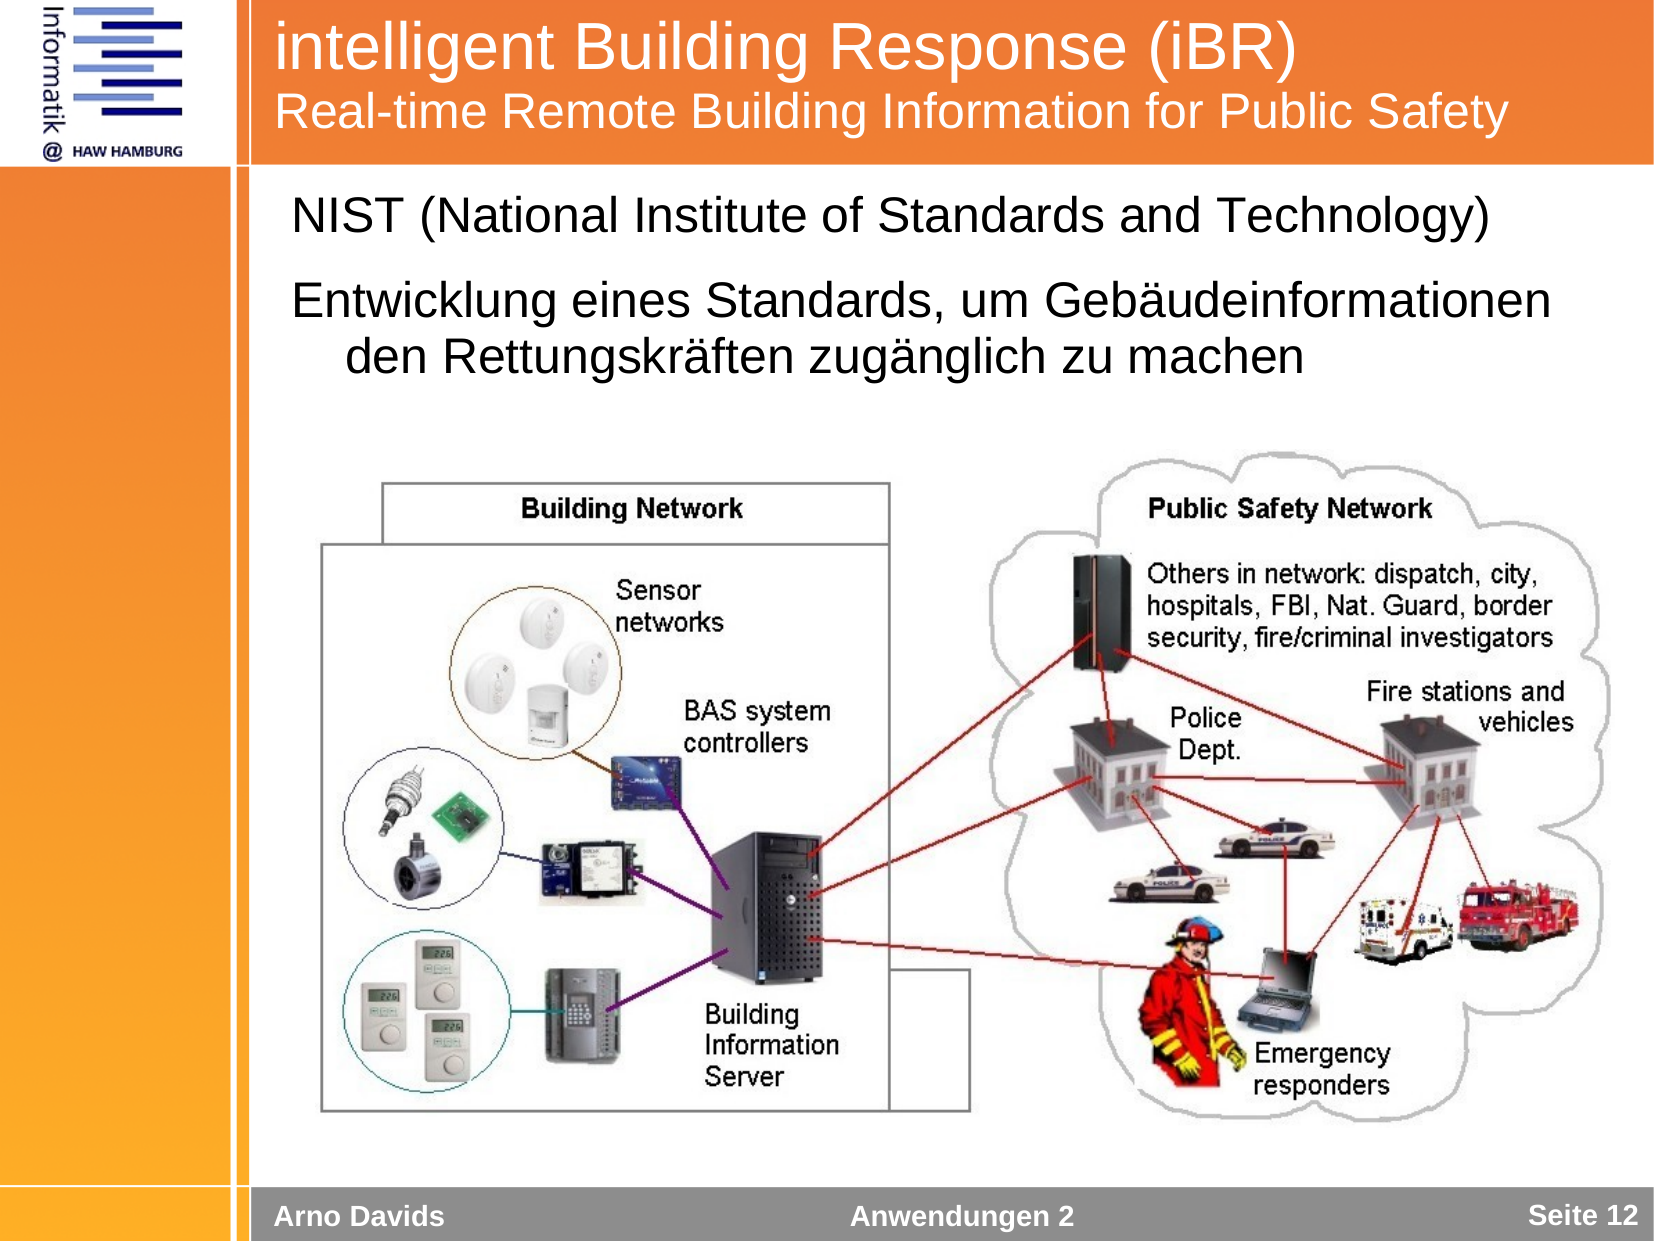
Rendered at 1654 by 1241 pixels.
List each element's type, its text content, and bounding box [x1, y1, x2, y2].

list NIST (National Institute of Standards and Technology) Entwicklung eines Standards, um Gebäudeinformationen den Rettungskräften zugänglich zu machen [274, 187, 1613, 1160]
picture [0, 0, 1654, 1241]
picture [43, 5, 186, 162]
title intelligent Building Response (iBR) Real-time Remote Building Information for Public Safety [274, 8, 1651, 140]
